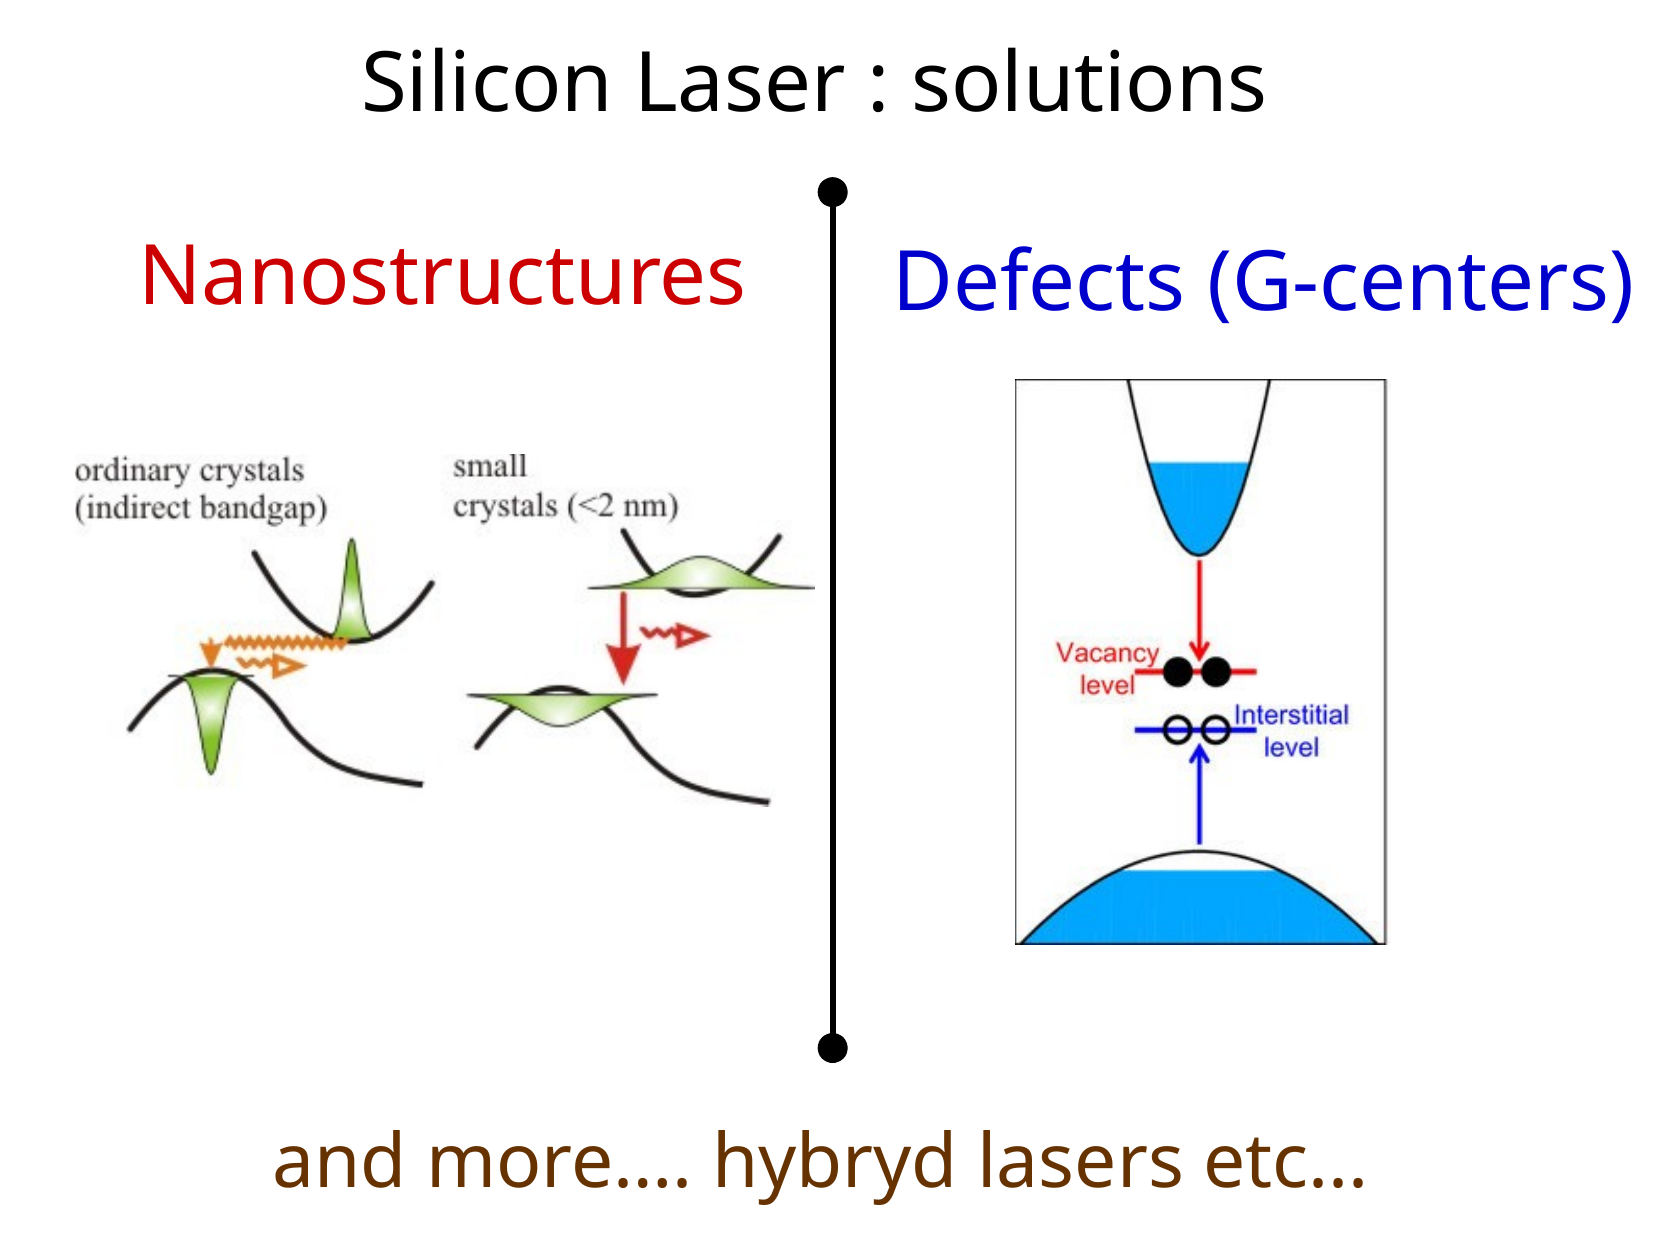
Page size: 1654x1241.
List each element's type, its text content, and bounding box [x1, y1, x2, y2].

picture [1015, 379, 1391, 945]
text_box and more…. hybryd lasers etc... [236, 1098, 1406, 1220]
title Silicon Laser : solutions [70, 17, 1560, 142]
text_box Nanostructures [88, 218, 798, 327]
picture [75, 454, 815, 807]
text_box Defects (G-centers) [874, 170, 1654, 386]
